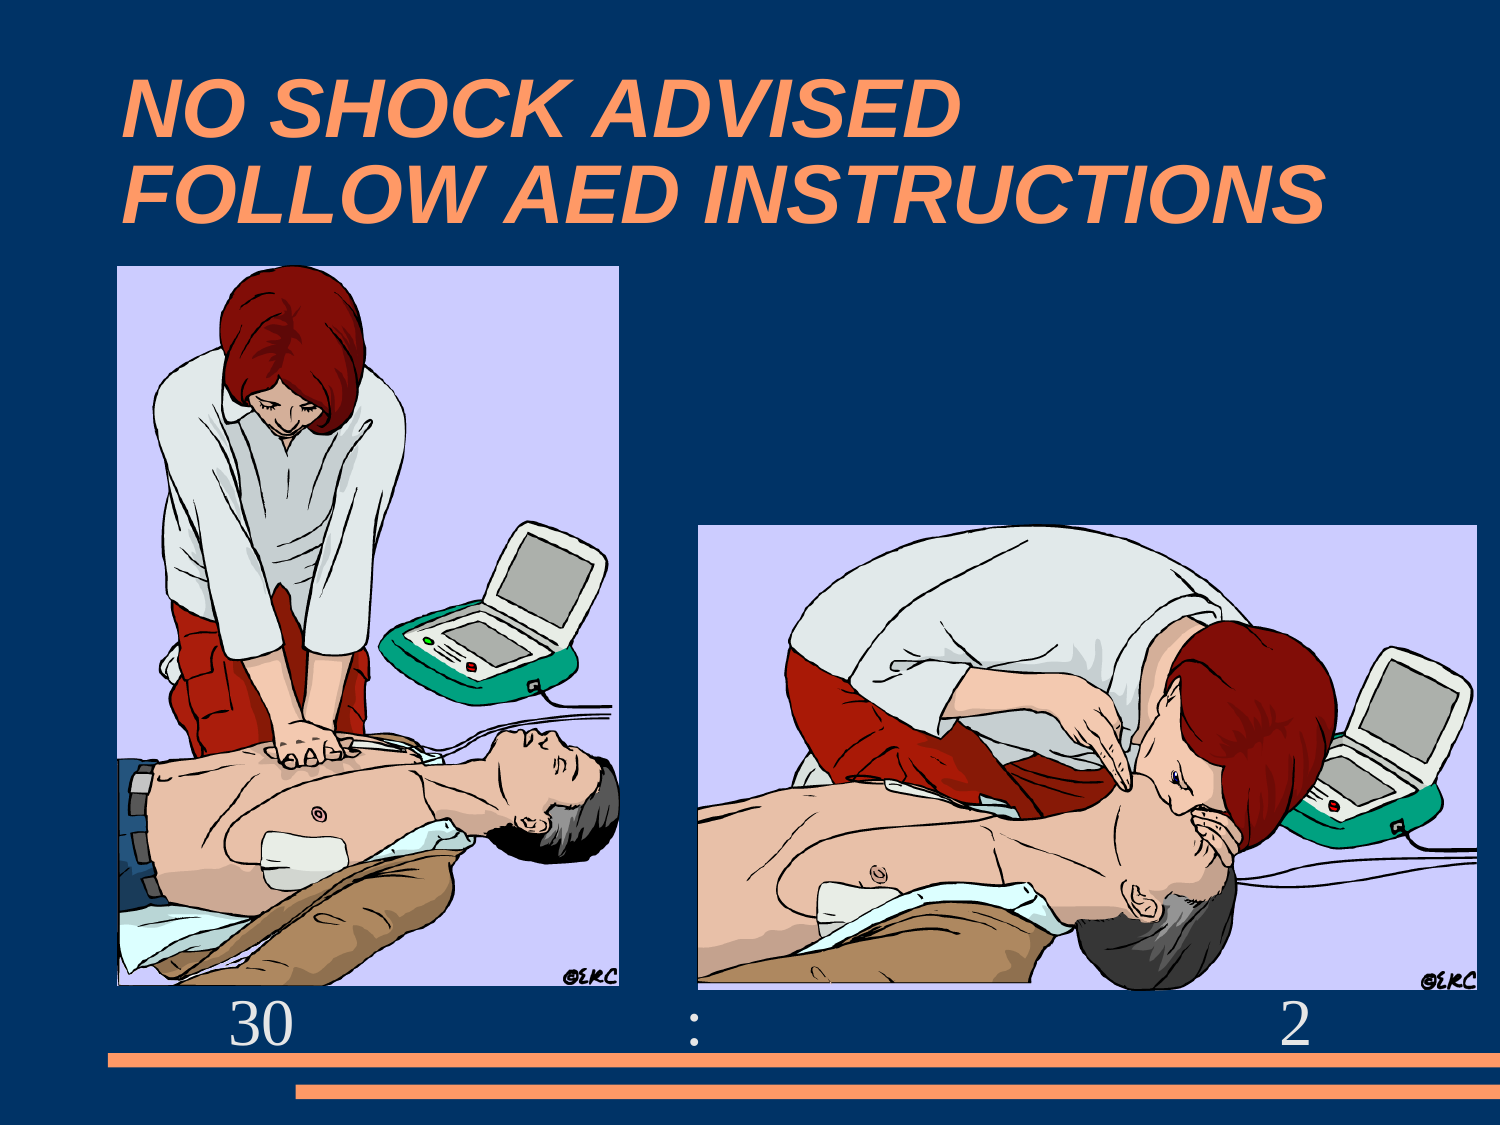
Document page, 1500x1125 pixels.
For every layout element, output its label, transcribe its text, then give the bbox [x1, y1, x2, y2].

picture [697, 524, 1477, 991]
picture [117, 265, 620, 986]
list 30 : 2 [118, 985, 1500, 1067]
title NO SHOCK ADVISED FOLLOW AED INSTRUCTIONS [121, 47, 1500, 253]
